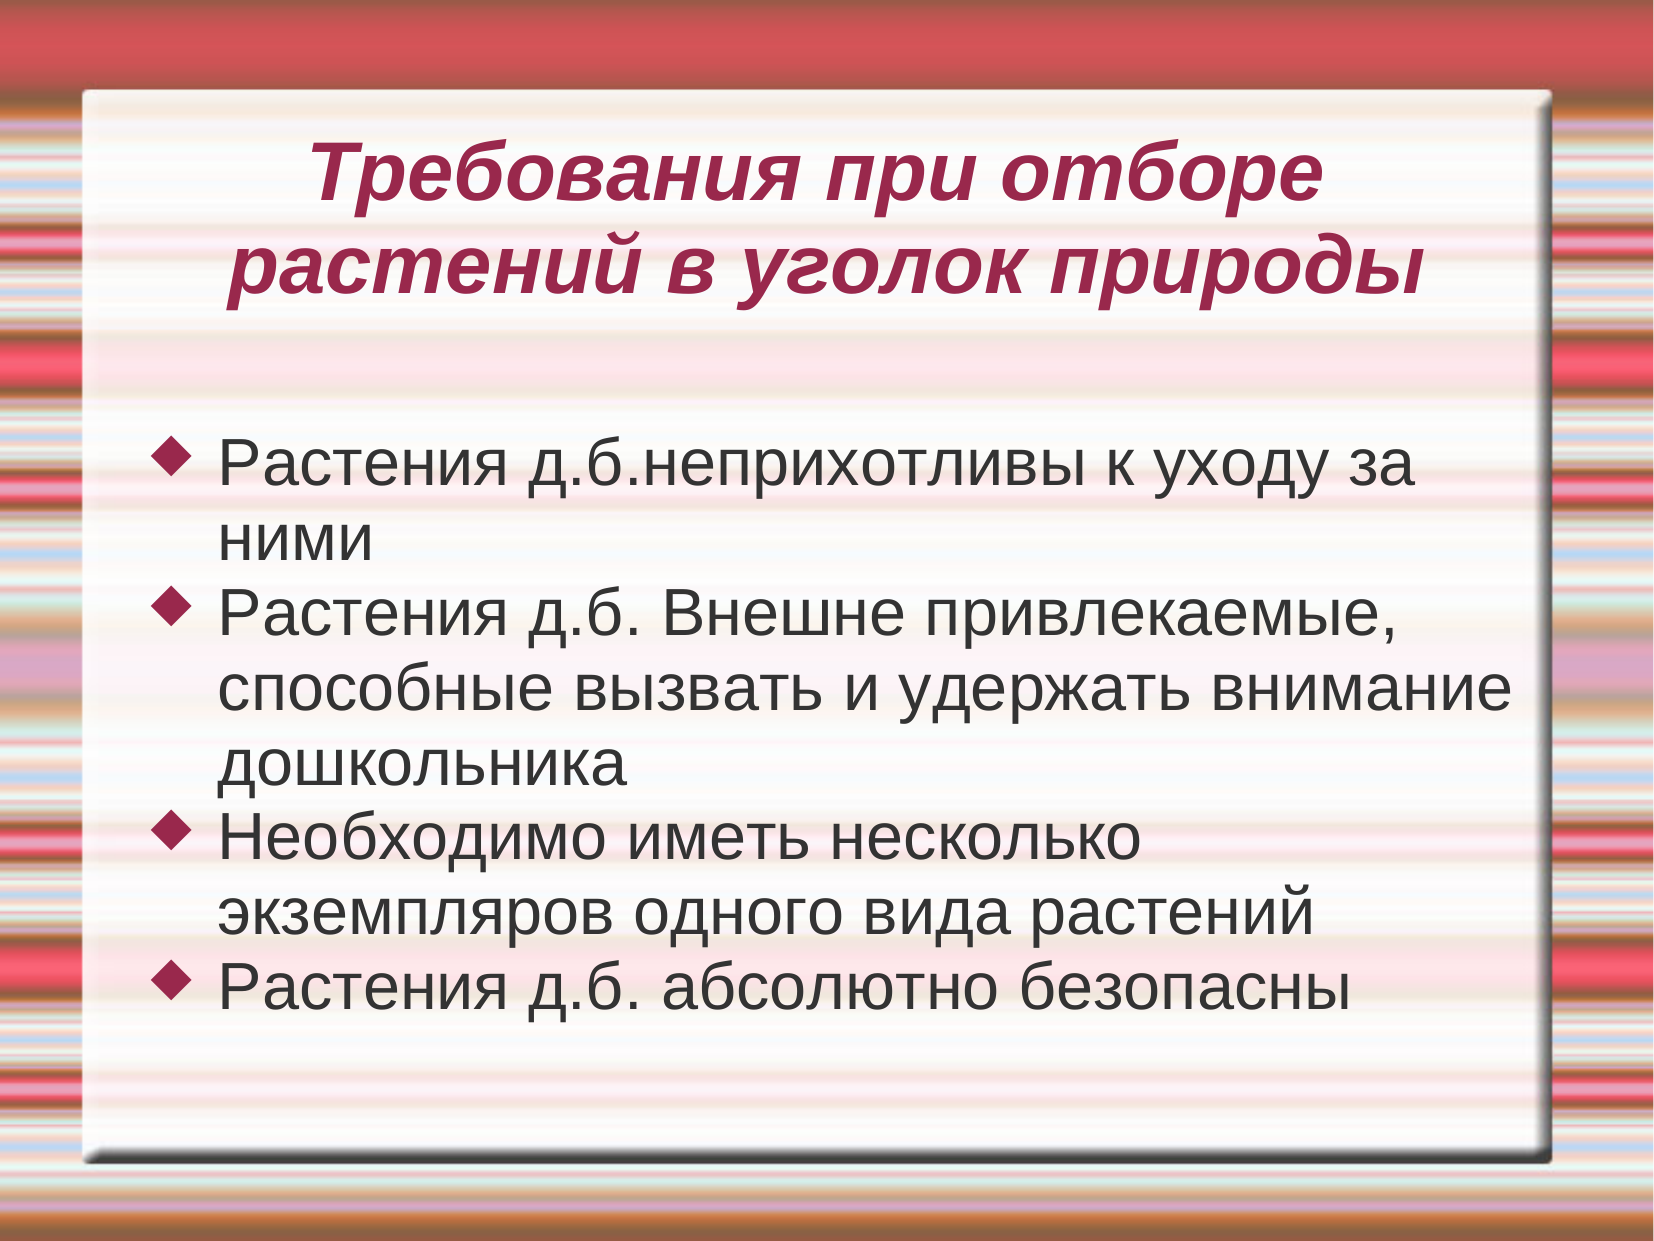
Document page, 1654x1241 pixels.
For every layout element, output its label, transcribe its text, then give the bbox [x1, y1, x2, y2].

list Растения д.б.неприхотливы к уходу за ними Растения д.б. Внешне привлекаемые, способные вызвать и удержать внимание дошкольника Необходимо иметь несколько экземпляров одного вида растений Растения д.б. абсолютно безопасны [134, 350, 1516, 1118]
picture [0, 0, 1654, 1241]
title Требования при отборе растений в уголок природы [121, 114, 1534, 322]
